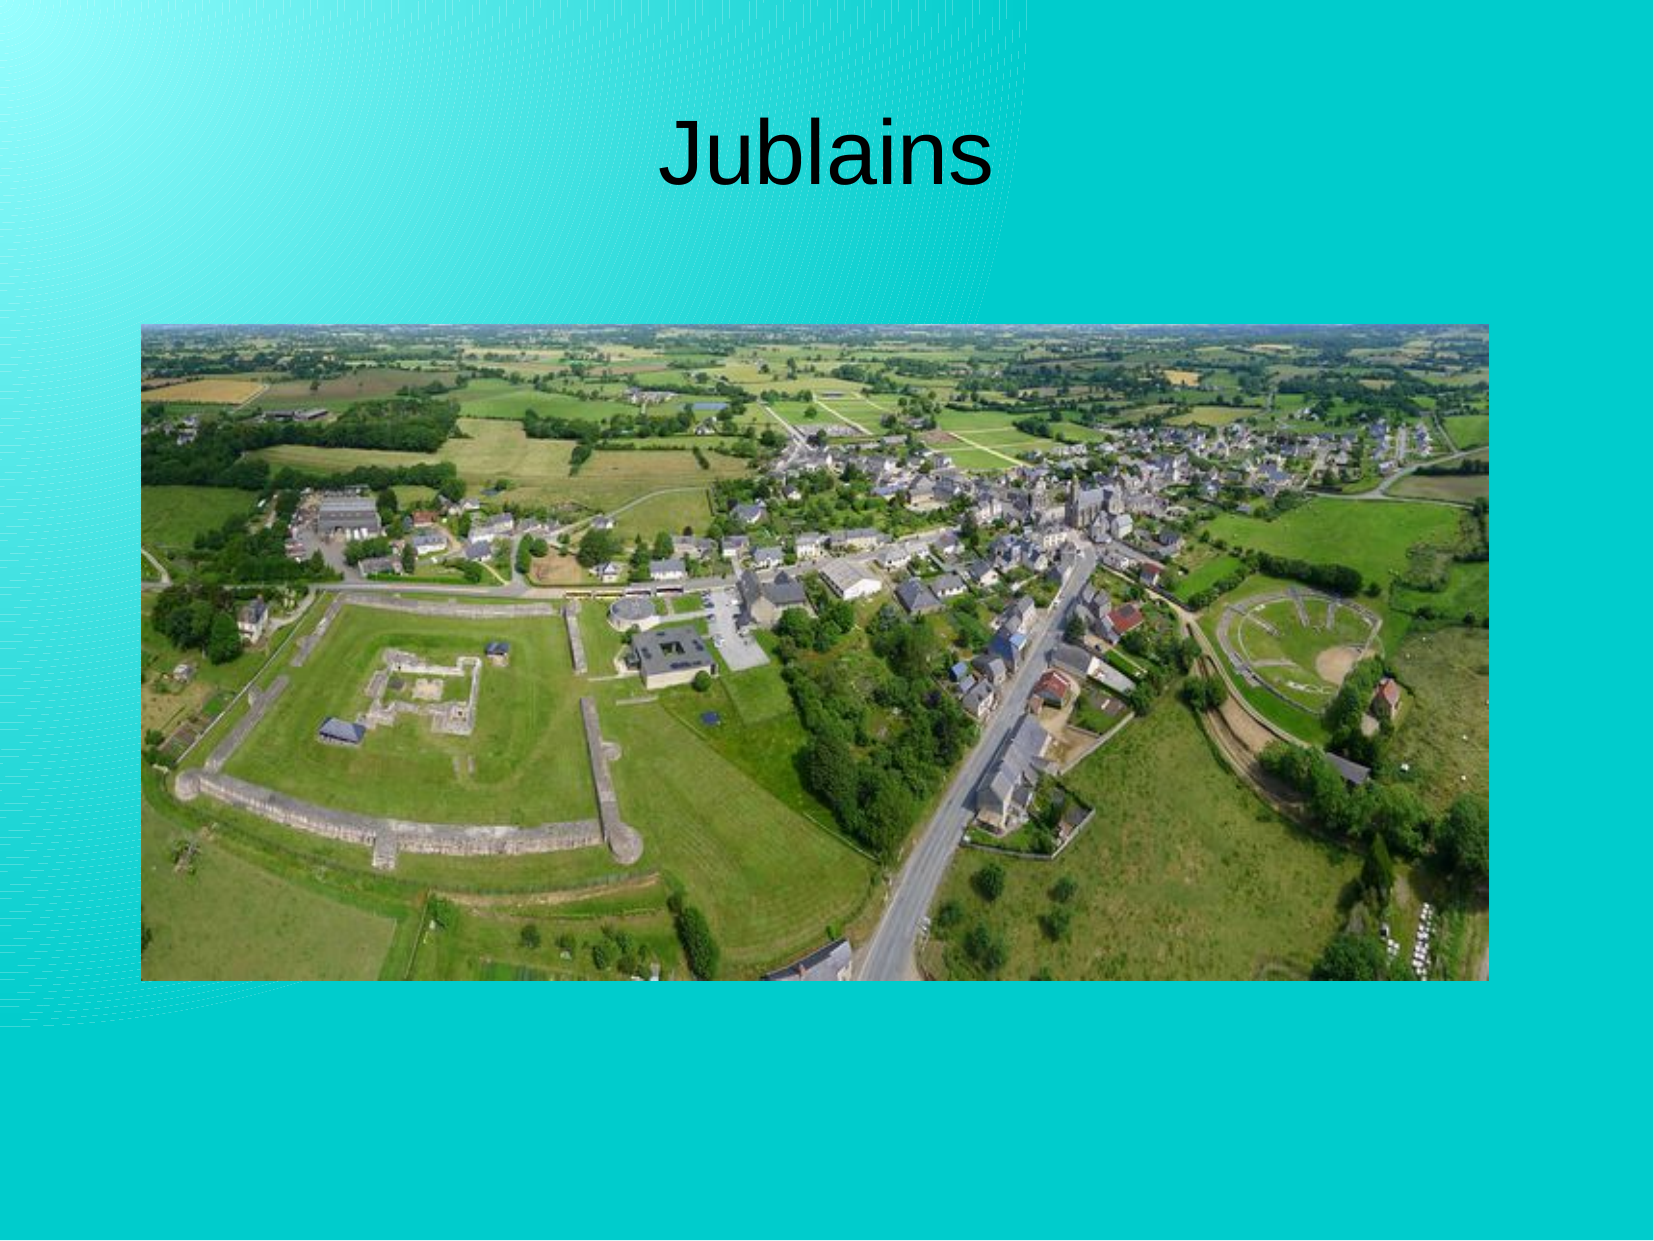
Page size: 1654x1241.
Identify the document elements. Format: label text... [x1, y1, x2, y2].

picture [141, 324, 1489, 981]
title Jublains [82, 49, 1571, 257]
